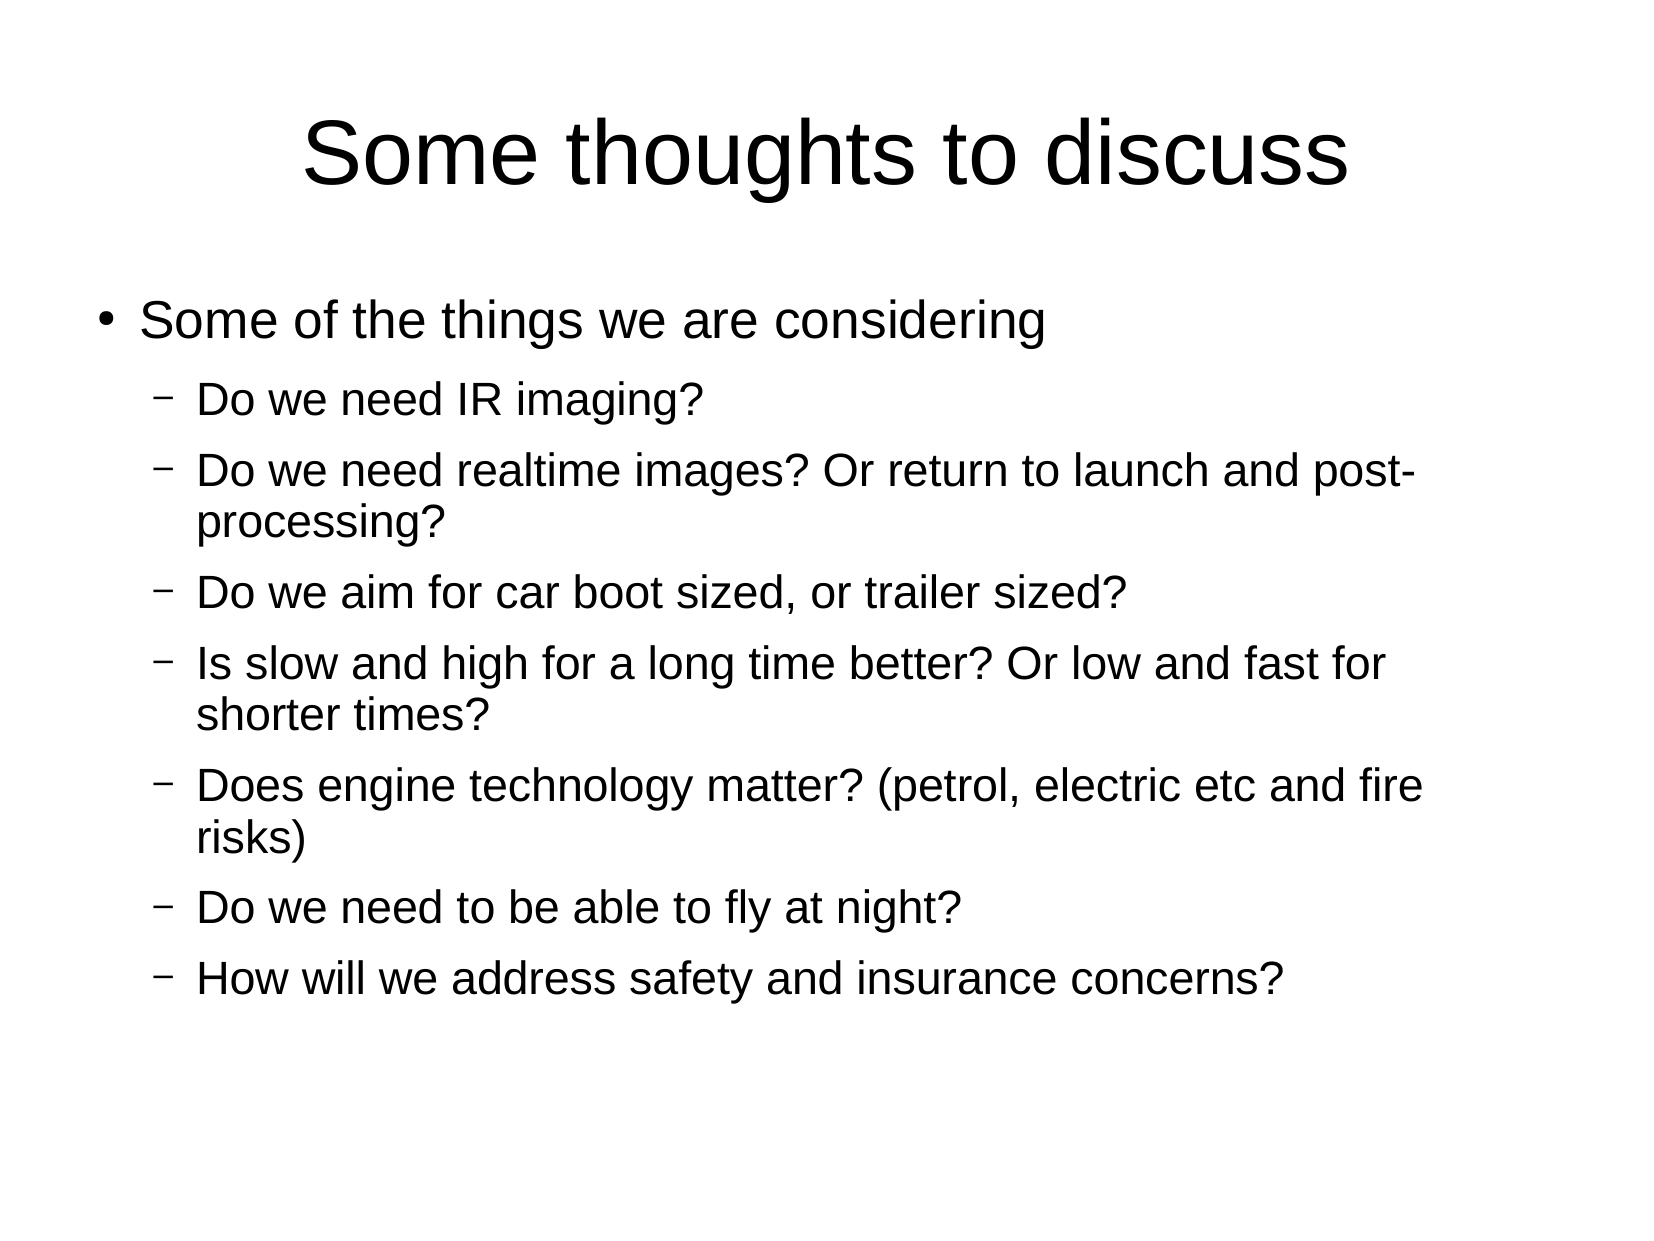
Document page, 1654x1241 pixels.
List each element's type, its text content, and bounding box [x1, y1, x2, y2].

title Some thoughts to discuss [82, 49, 1571, 257]
list Some of the things we are considering Do we need IR imaging? Do we need realtime images? Or return to launch and post-processing? Do we aim for car boot sized, or trailer sized? Is slow and high for a long time better? Or low and fast for shorter times? Does engine technology matter? (petrol, electric etc and fire risks) Do we need to be able to fly at night? How will we address safety and insurance concerns? [82, 290, 1538, 1010]
